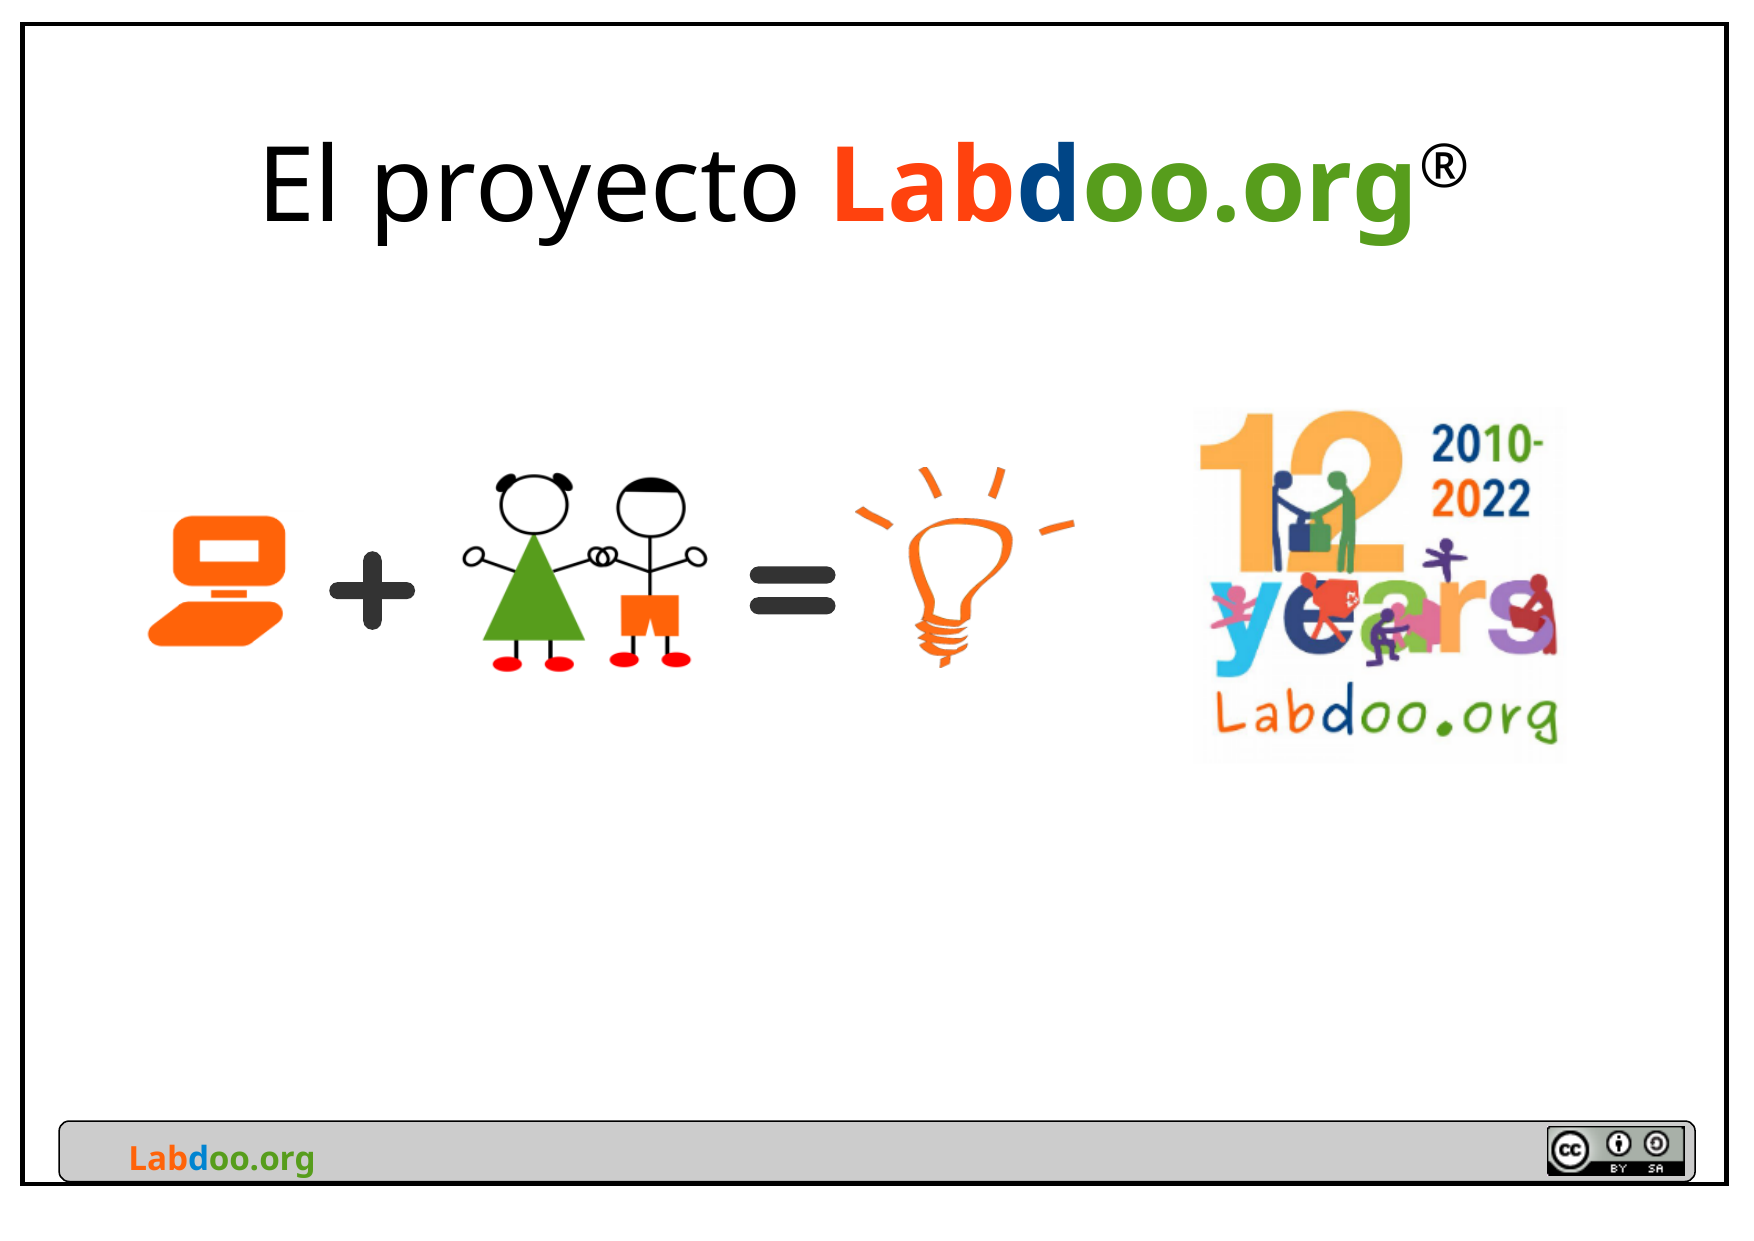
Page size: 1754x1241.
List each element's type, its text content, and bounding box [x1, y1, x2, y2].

text_box [329, 551, 416, 630]
text_box El proyecto Labdoo.org® [91, 109, 1663, 250]
picture [141, 510, 304, 651]
text_box [749, 566, 836, 584]
text_box [749, 597, 836, 615]
picture [454, 461, 718, 674]
picture [1185, 407, 1584, 766]
text_box Labdoo.org [113, 1115, 1191, 1194]
picture [1547, 1126, 1685, 1176]
picture [855, 467, 1087, 668]
